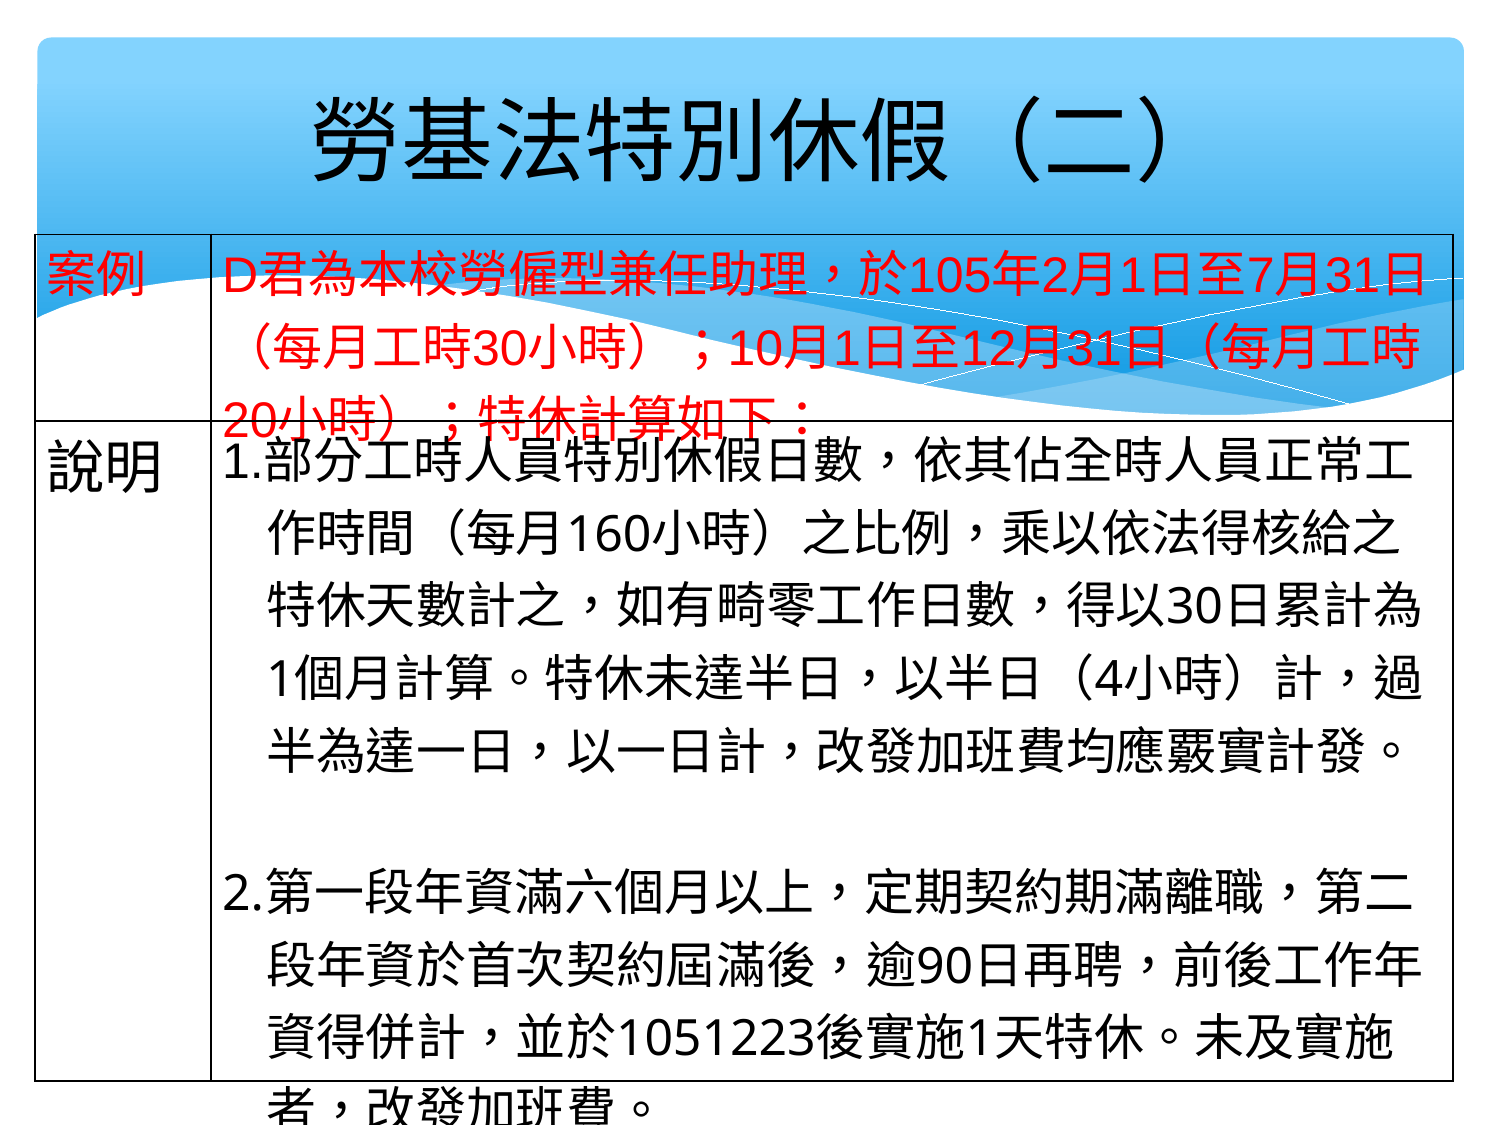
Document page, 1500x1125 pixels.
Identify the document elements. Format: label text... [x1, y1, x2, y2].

table_cell 1.部分工時人員特別休假日數，依其佔全時人員正常工作時間（每月160小時）之比例，乘以依法得核給之特休天數計之，如有畸零工作日數，得以30日累計為1個月計算。特休未達半日，以半日（4小時）計，過半為達一日，以一日計，改發加班費均應覈實計發。 2.第一段年資滿六個月以上，定期契約期滿離職，第二段年資於首次契約屆滿後，逾90日再聘，前後工作年資得併計，並於1051223後實施1天特休。未及實施者，改發加班費。 3╳（30/160）=0.56≒1 ；或6小時特休加班費。 [212, 422, 1452, 1080]
title 勞基法特別休假（二） [112, 55, 1425, 220]
table_cell 說明 [36, 422, 210, 1080]
table_header 案例 [36, 235, 210, 420]
table_header D君為本校勞僱型兼任助理，於105年2月1日至7月31日（每月工時30小時）；10月1日至12月31日（每月工時20小時）；特休計算如下： [212, 235, 1452, 420]
